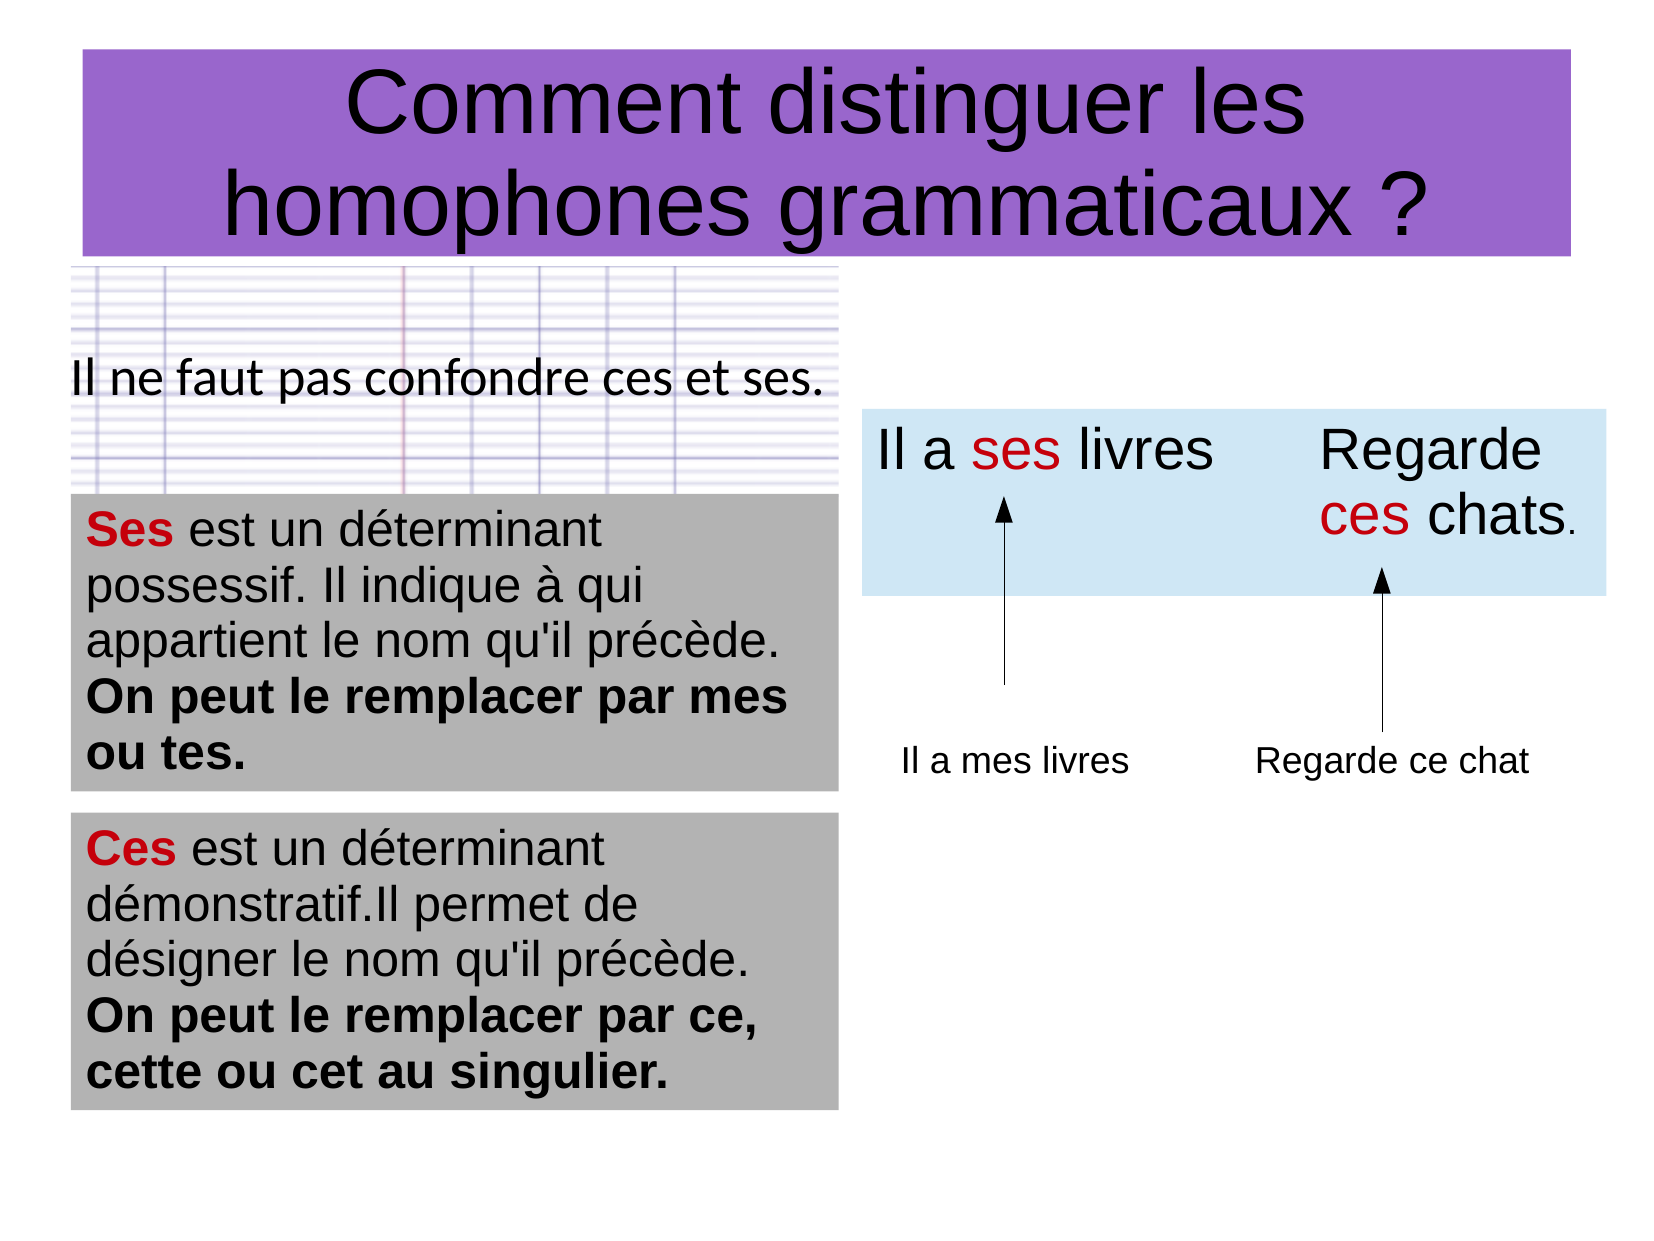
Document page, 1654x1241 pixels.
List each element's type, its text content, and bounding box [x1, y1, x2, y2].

title Comment distinguer les homophones grammaticaux ? [82, 49, 1571, 257]
subtitle Il ne faut pas confondre ces et ses. [70, 266, 839, 493]
text_box Ses est un déterminant possessif. Il indique à qui appartient le nom qu'il précède. On peut le remplacer par mes ou tes. [70, 493, 839, 792]
text_box Ces est un déterminant démonstratif.Il permet de désigner le nom qu'il précède. On peut le remplacer par ce, cette ou cet au singulier. [70, 812, 839, 1111]
text_box Il a mes livres [885, 732, 1193, 790]
text_box Regarde ce chat [1240, 732, 1642, 790]
text_box Il a ses livres Regarde ces chats. [862, 408, 1607, 596]
